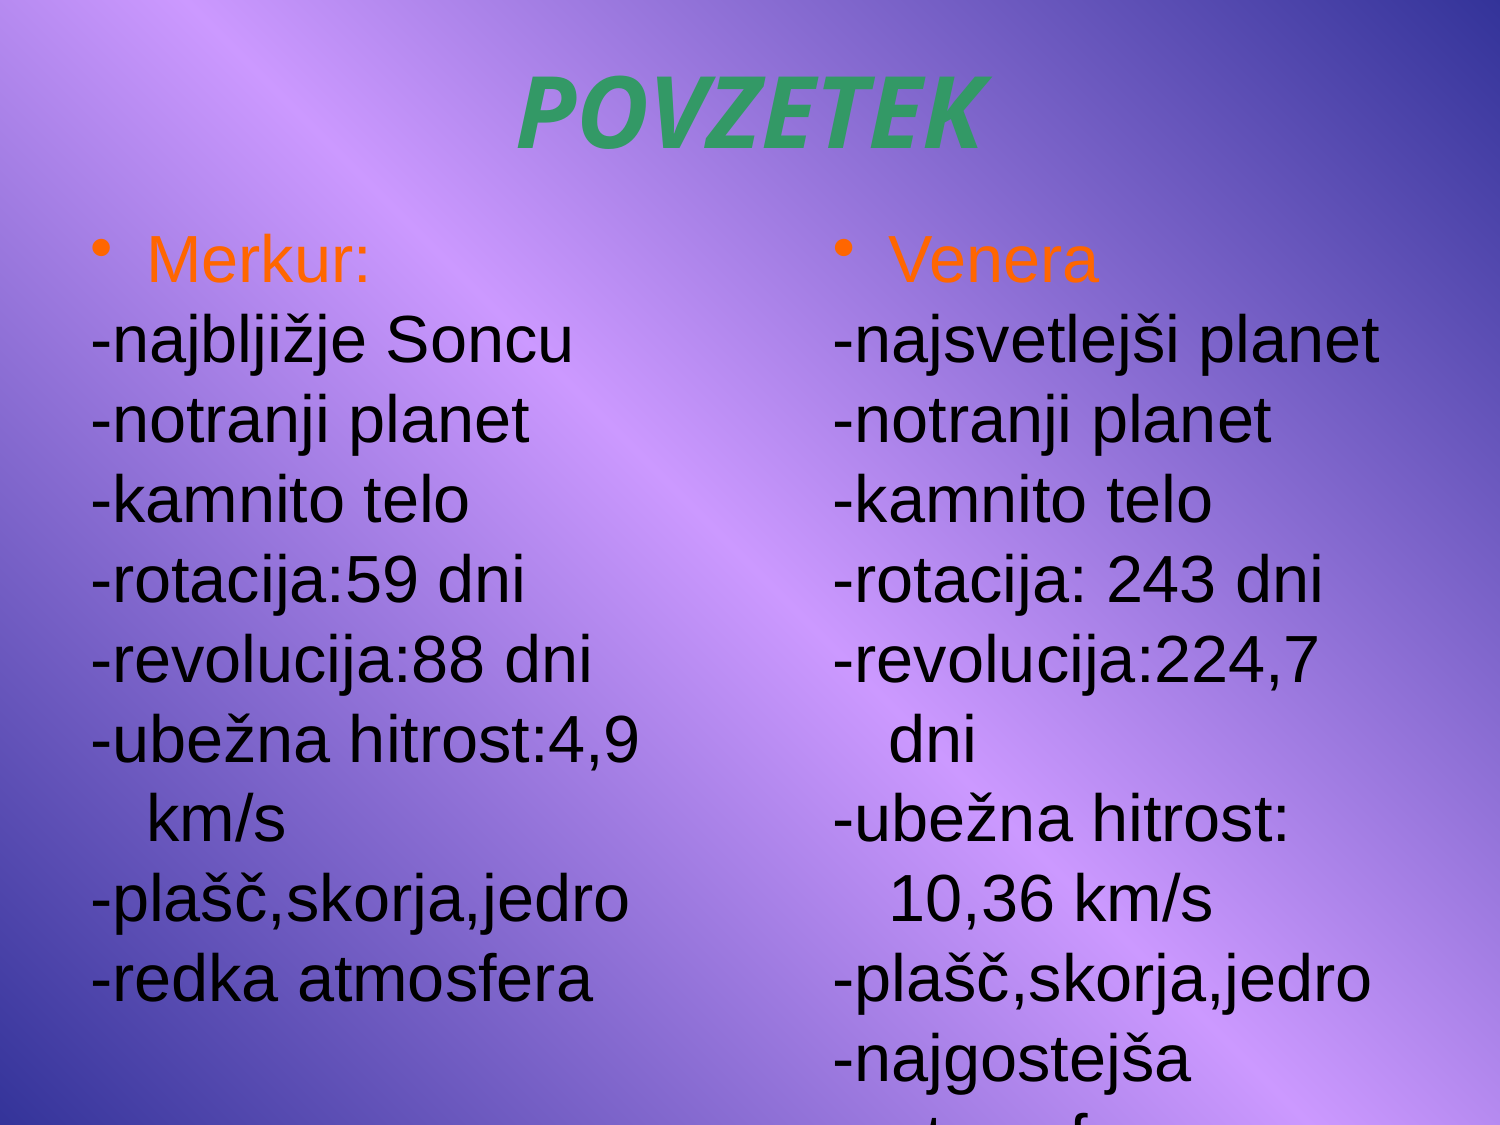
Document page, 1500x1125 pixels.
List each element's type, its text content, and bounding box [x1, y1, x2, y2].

slide_number [75, 1024, 425, 1103]
list Venera -najsvetlejši planet -notranji planet -kamnito telo -rotacija: 243 dni -revolucija:224,7 dni -ubežna hitrost: 10,36 km/s -plašč,skorja,jedro -najgostejša atmosfera [817, 208, 1425, 1007]
title POVZETEK [75, 42, 1425, 175]
footer [512, 1024, 988, 1103]
list Merkur: -najbljižje Soncu -notranji planet -kamnito telo -rotacija:59 dni -revolucija:88 dni -ubežna hitrost:4,9 km/s -plašč,skorja,jedro -redka atmosfera [75, 208, 683, 1007]
